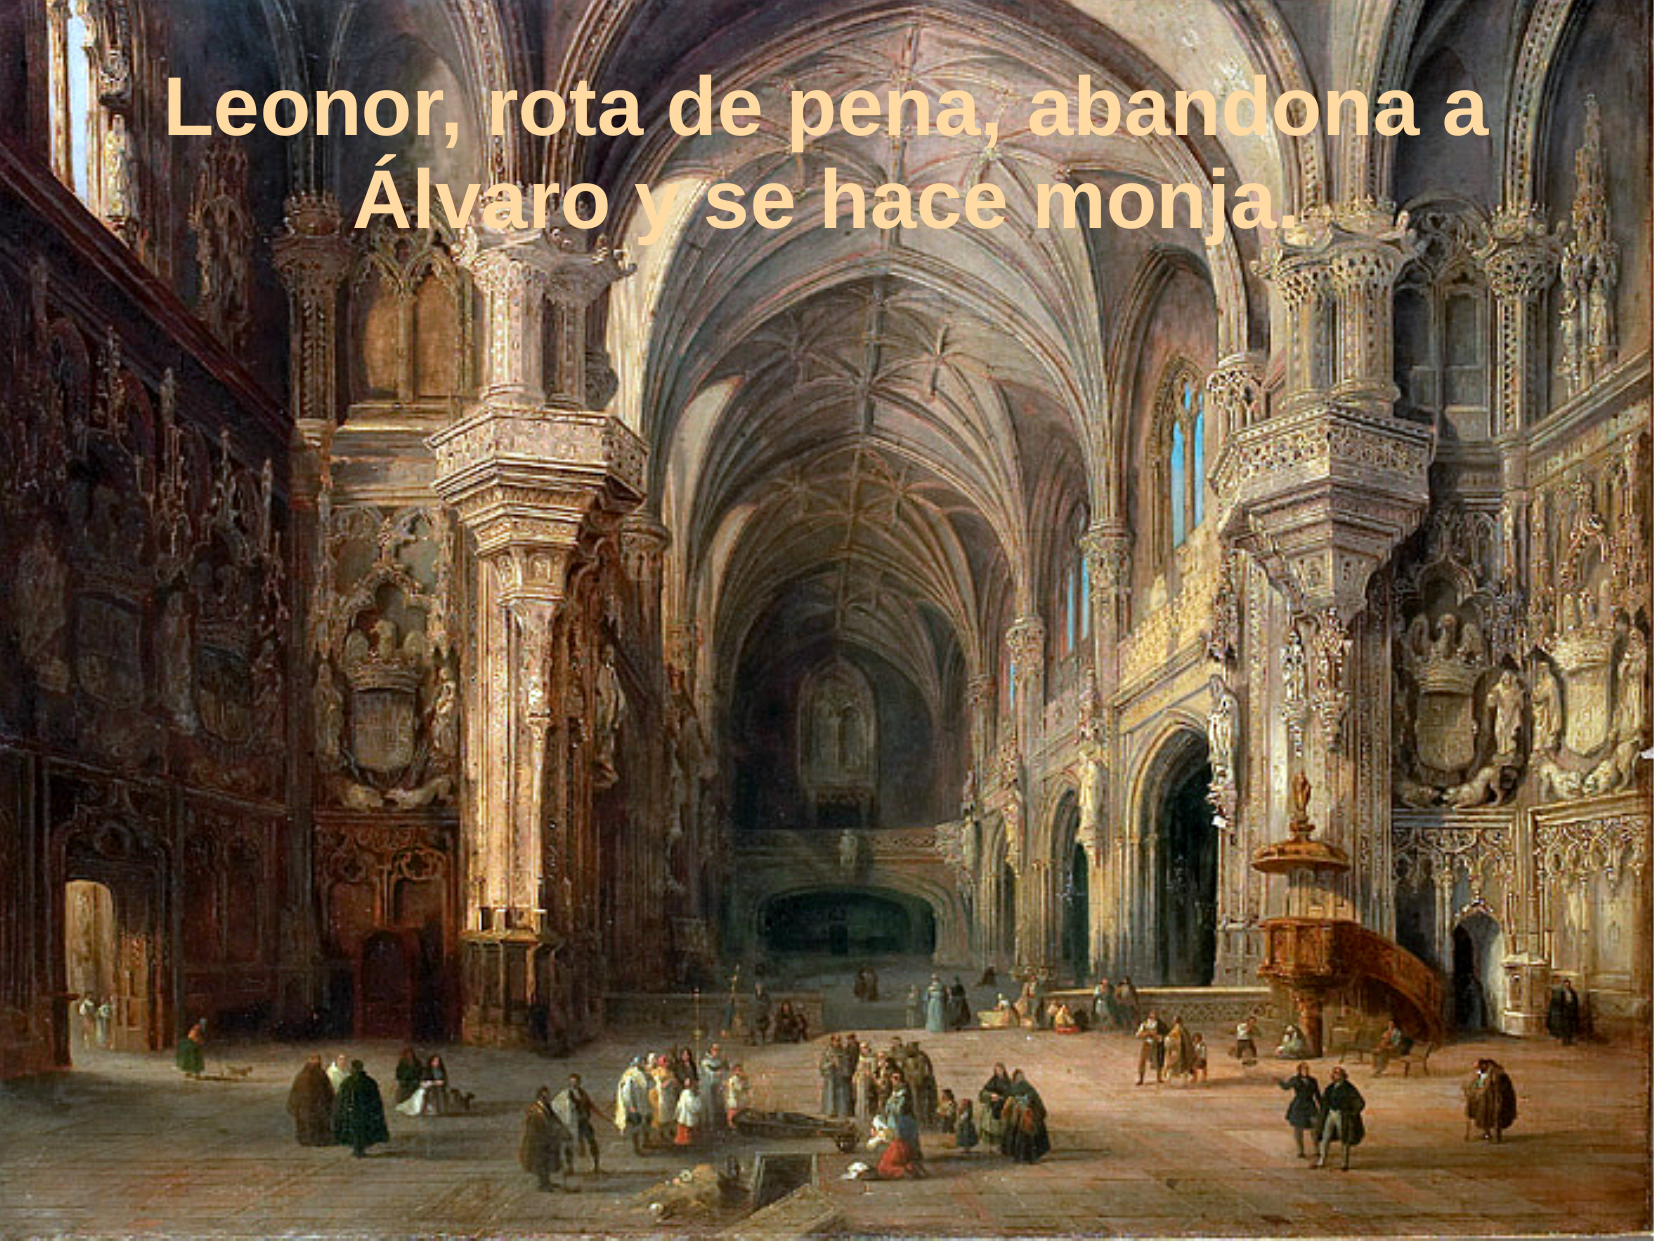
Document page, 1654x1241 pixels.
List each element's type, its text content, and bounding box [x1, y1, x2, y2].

picture [0, 0, 1654, 1241]
title Leonor, rota de pena, abandona a Álvaro y se hace monja. [82, 49, 1571, 257]
